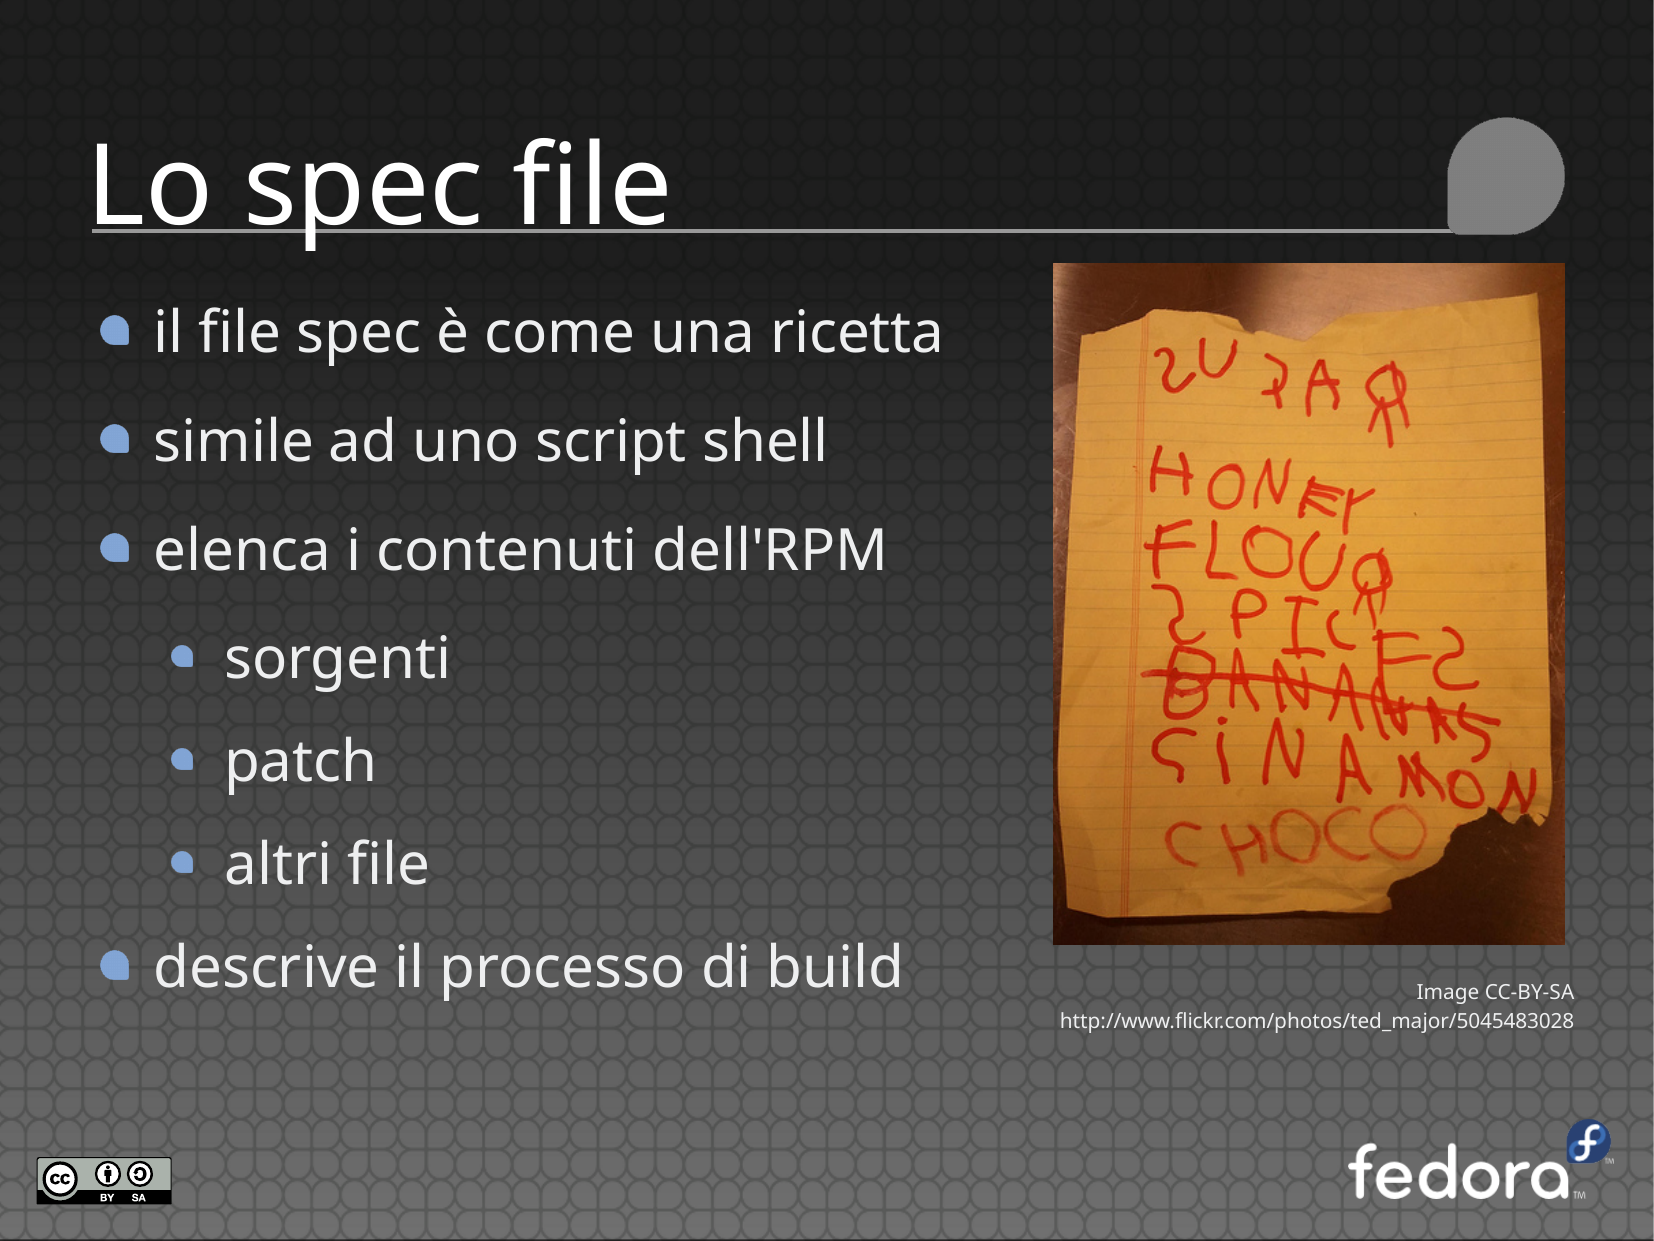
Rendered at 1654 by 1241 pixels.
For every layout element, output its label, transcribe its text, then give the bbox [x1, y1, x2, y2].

picture [0, 0, 1654, 1241]
title Lo spec file [86, 110, 1576, 251]
list il file spec è come una ricetta simile ad uno script shell elenca i contenuti dell'RPM sorgenti patch altri file descrive il processo di build [82, 290, 945, 1109]
text_box Image CC-BY-SA http://www.flickr.com/photos/ted_major/5045483028 [1045, 970, 1574, 1034]
